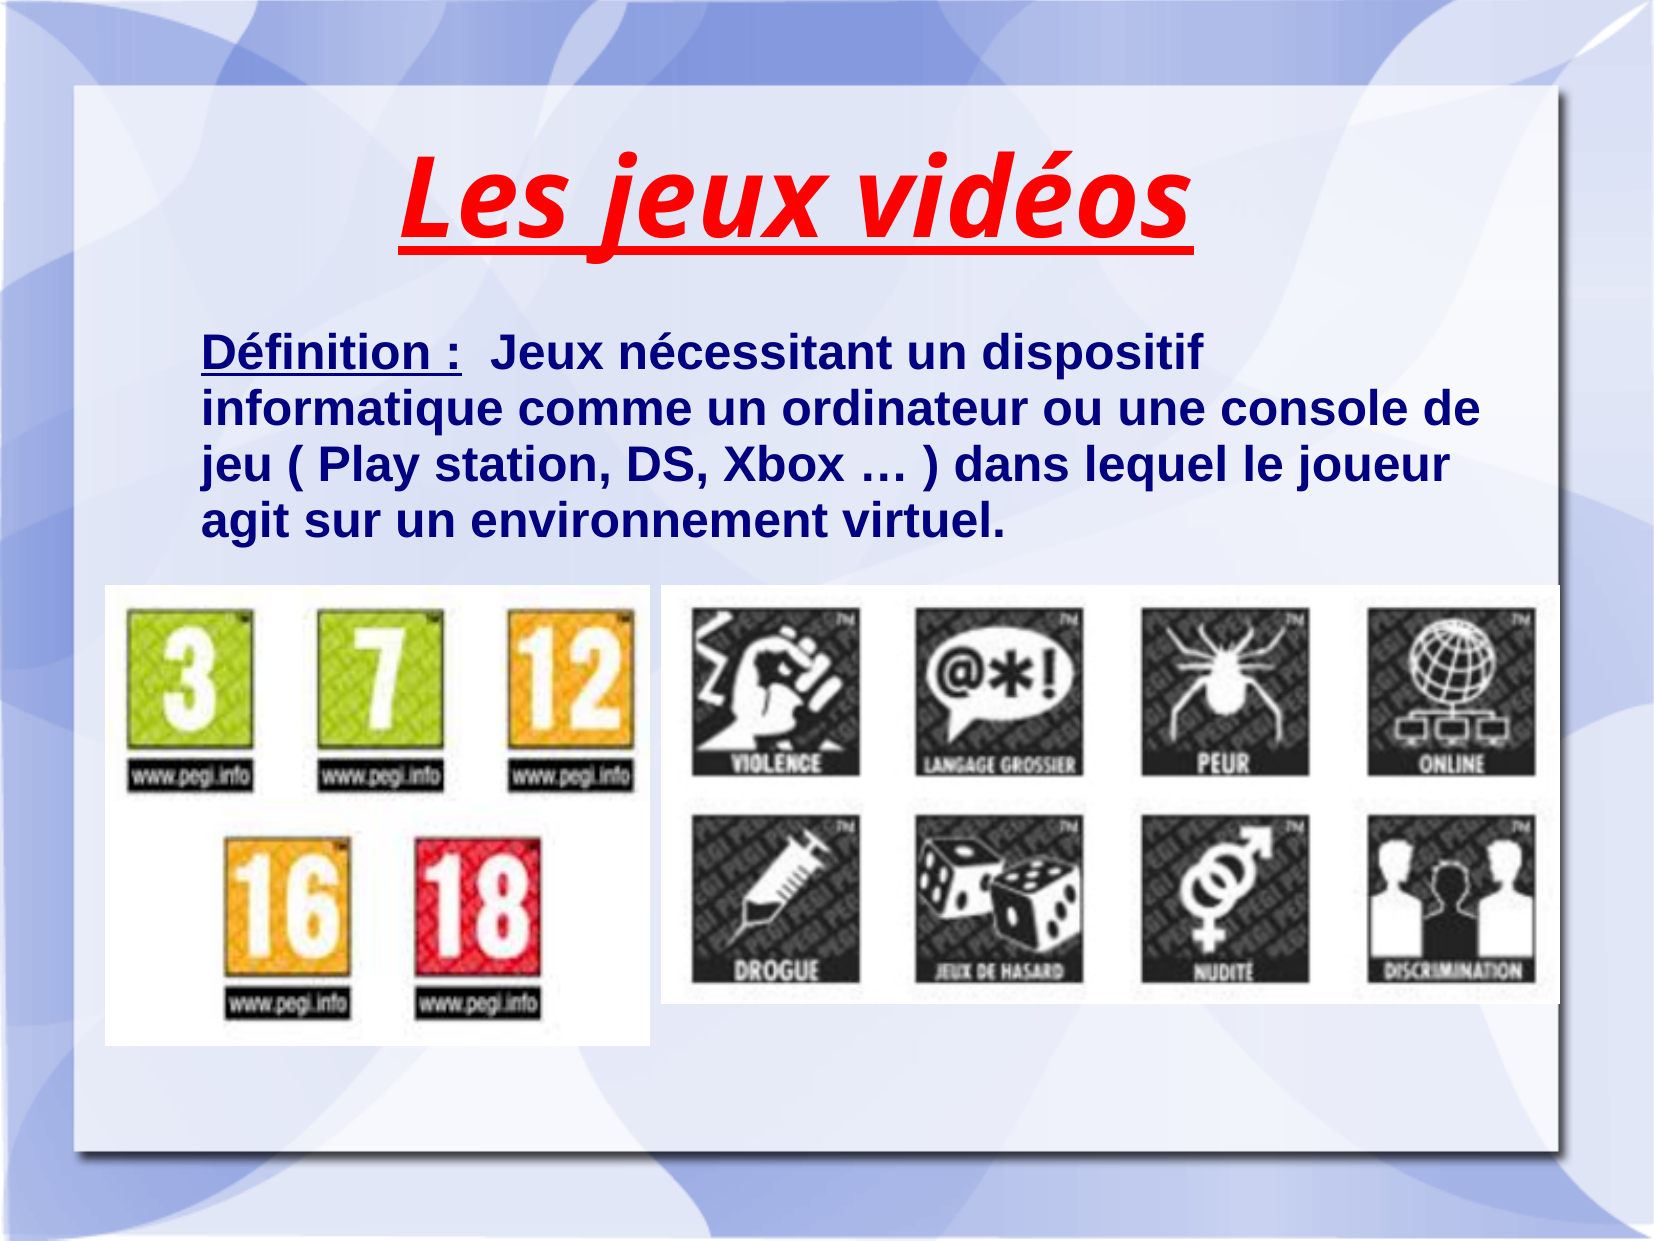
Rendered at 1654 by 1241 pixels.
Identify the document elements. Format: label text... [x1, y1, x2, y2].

picture [0, 0, 1654, 1241]
list Définition : Jeux nécessitant un dispositif informatique comme un ordinateur ou une console de jeu ( Play station, DS, Xbox … ) dans lequel le joueur agit sur un environnement virtuel. [129, 324, 1489, 1045]
title Les jeux vidéos [82, 90, 1536, 298]
